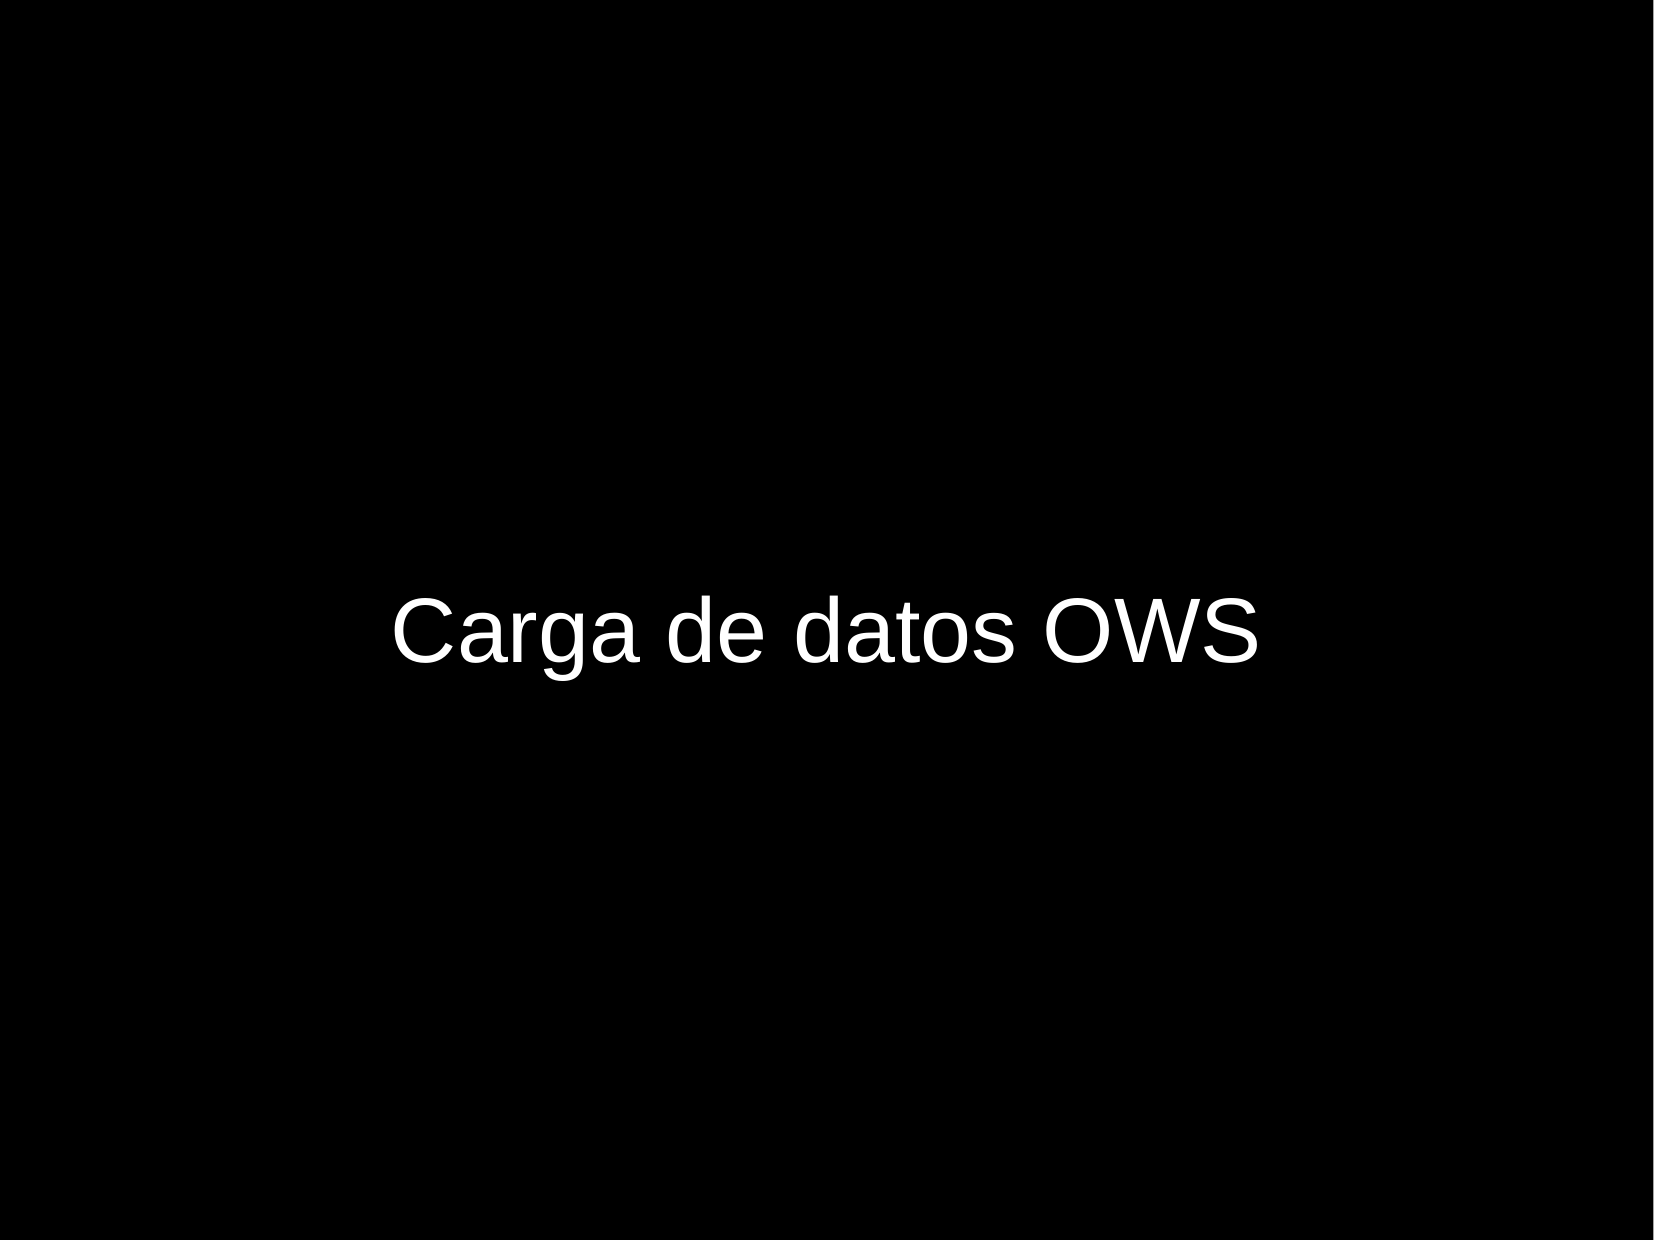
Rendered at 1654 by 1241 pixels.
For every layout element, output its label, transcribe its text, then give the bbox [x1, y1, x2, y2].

title Carga de datos OWS [82, 535, 1571, 728]
